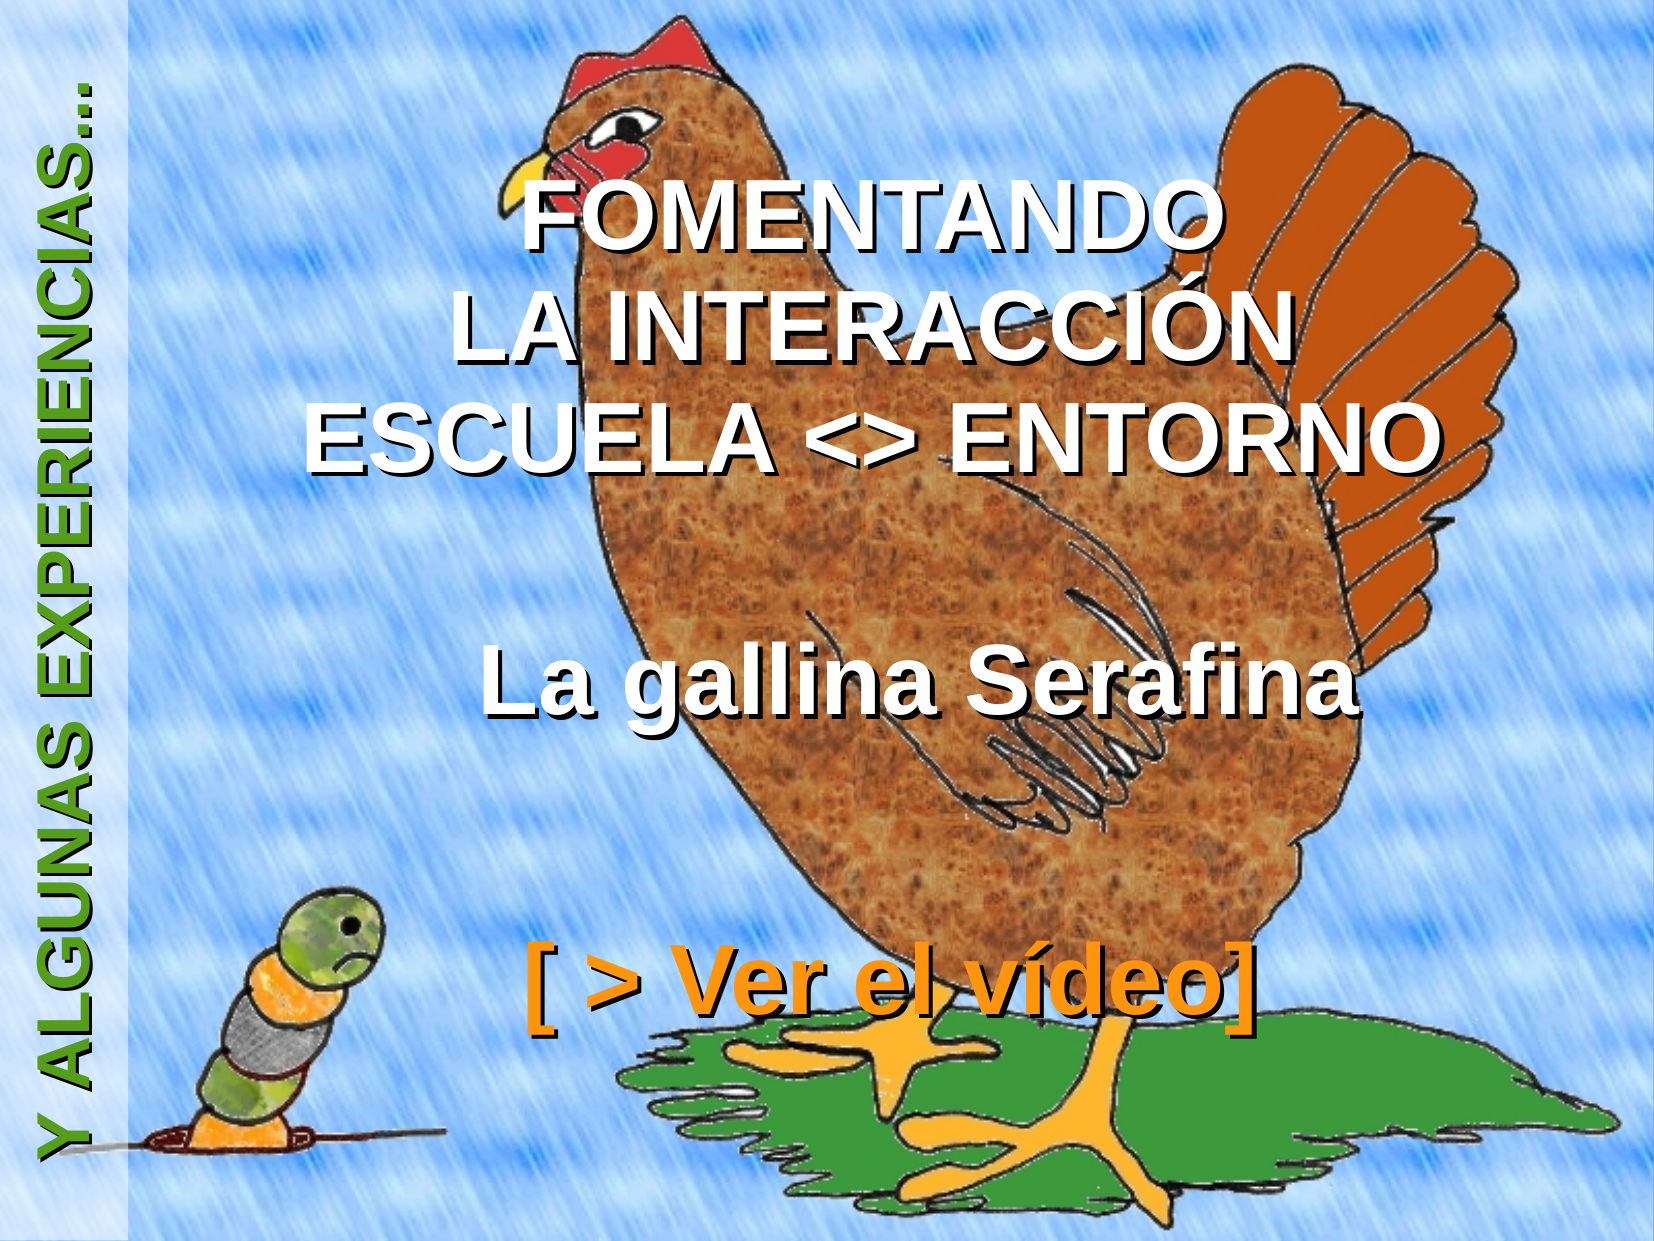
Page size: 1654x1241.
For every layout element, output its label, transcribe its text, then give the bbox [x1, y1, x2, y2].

subtitle FOMENTANDO LA INTERACCIÓN ESCUELA <> ENTORNO La gallina Serafina [ > Ver el vídeo] [177, 105, 1565, 1089]
picture [129, 0, 1654, 1241]
text_box Y ALGUNAS EXPERIENCIAS... [0, 0, 129, 1241]
